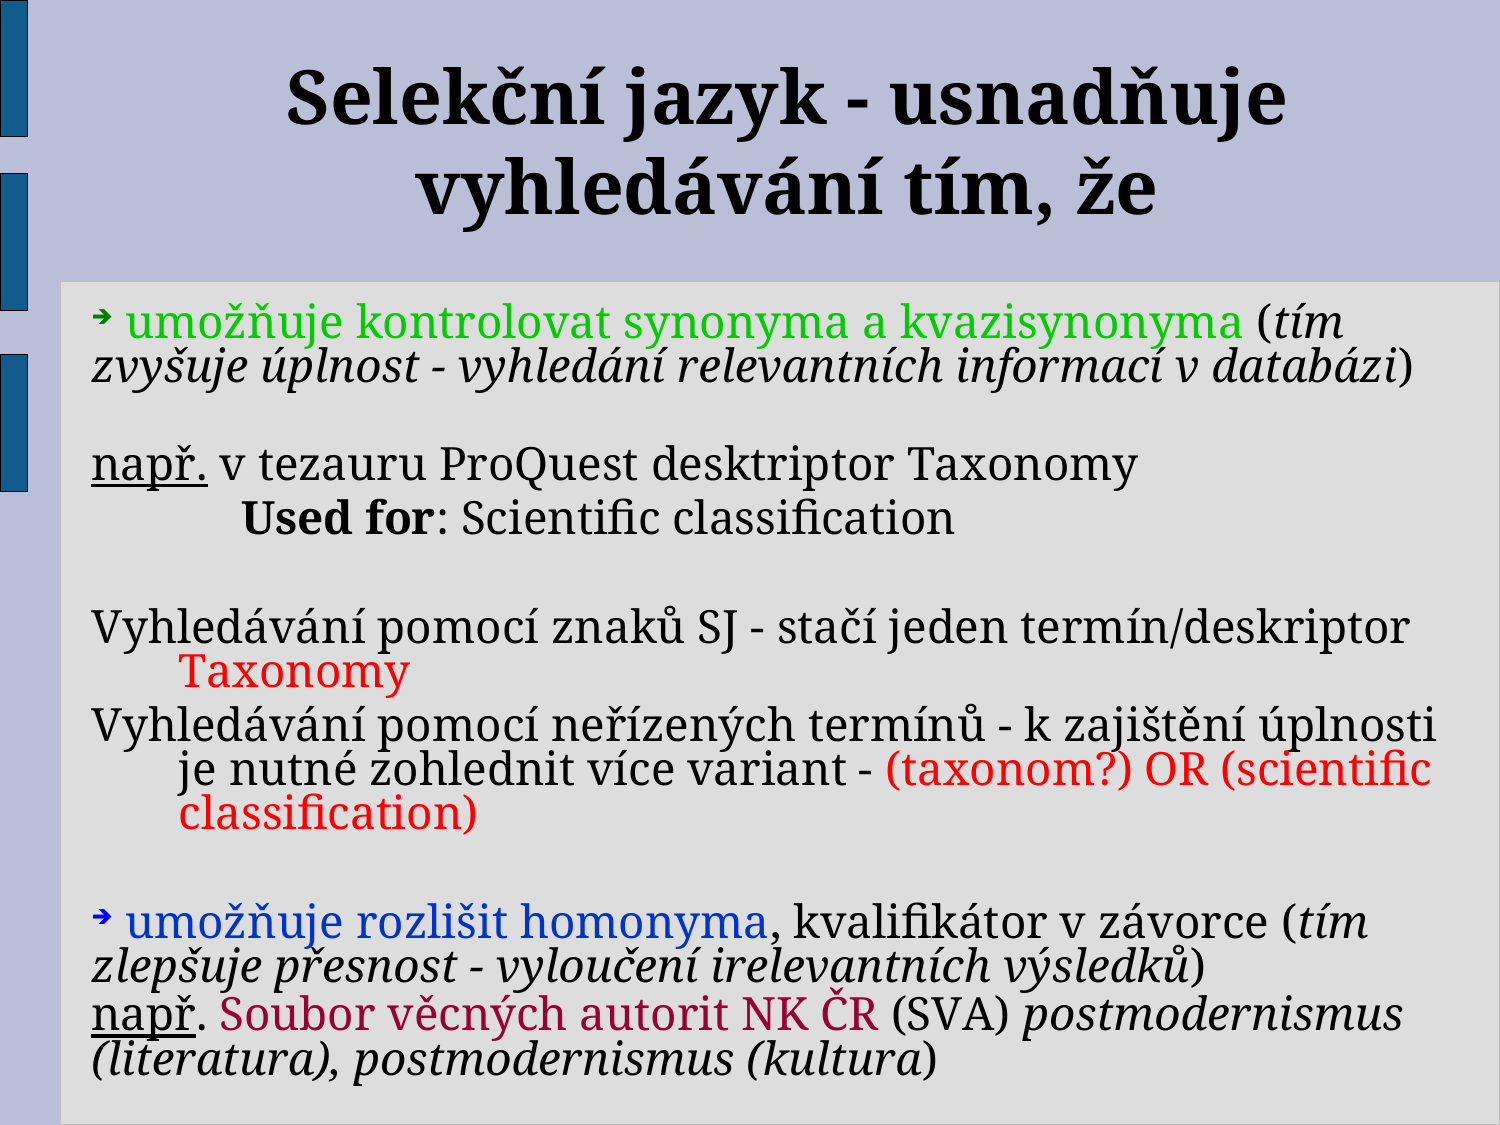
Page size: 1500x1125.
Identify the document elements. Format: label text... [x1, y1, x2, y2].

list umožňuje kontrolovat synonyma a kvazisynonyma (tím zvyšuje úplnost - vyhledání relevantních informací v databázi) např. v tezauru ProQuest desktriptor Taxonomy Used for: Scientific classification Vyhledávání pomocí znaků SJ - stačí jeden termín/deskriptor Taxonomy Vyhledávání pomocí neřízených termínů - k zajištění úplnosti je nutné zohlednit více variant - (taxonom?) OR (scientific classification) umožňuje rozlišit homonyma, kvalifikátor v závorce (tím zlepšuje přesnost - vyloučení irelevantních výsledků) např. Soubor věcných autorit NK ČR (SVA) postmodernismus (literatura), postmodernismus (kultura) [76, 295, 1477, 1125]
title Selekční jazyk - usnadňuje vyhledávání tím, že [150, 41, 1426, 238]
